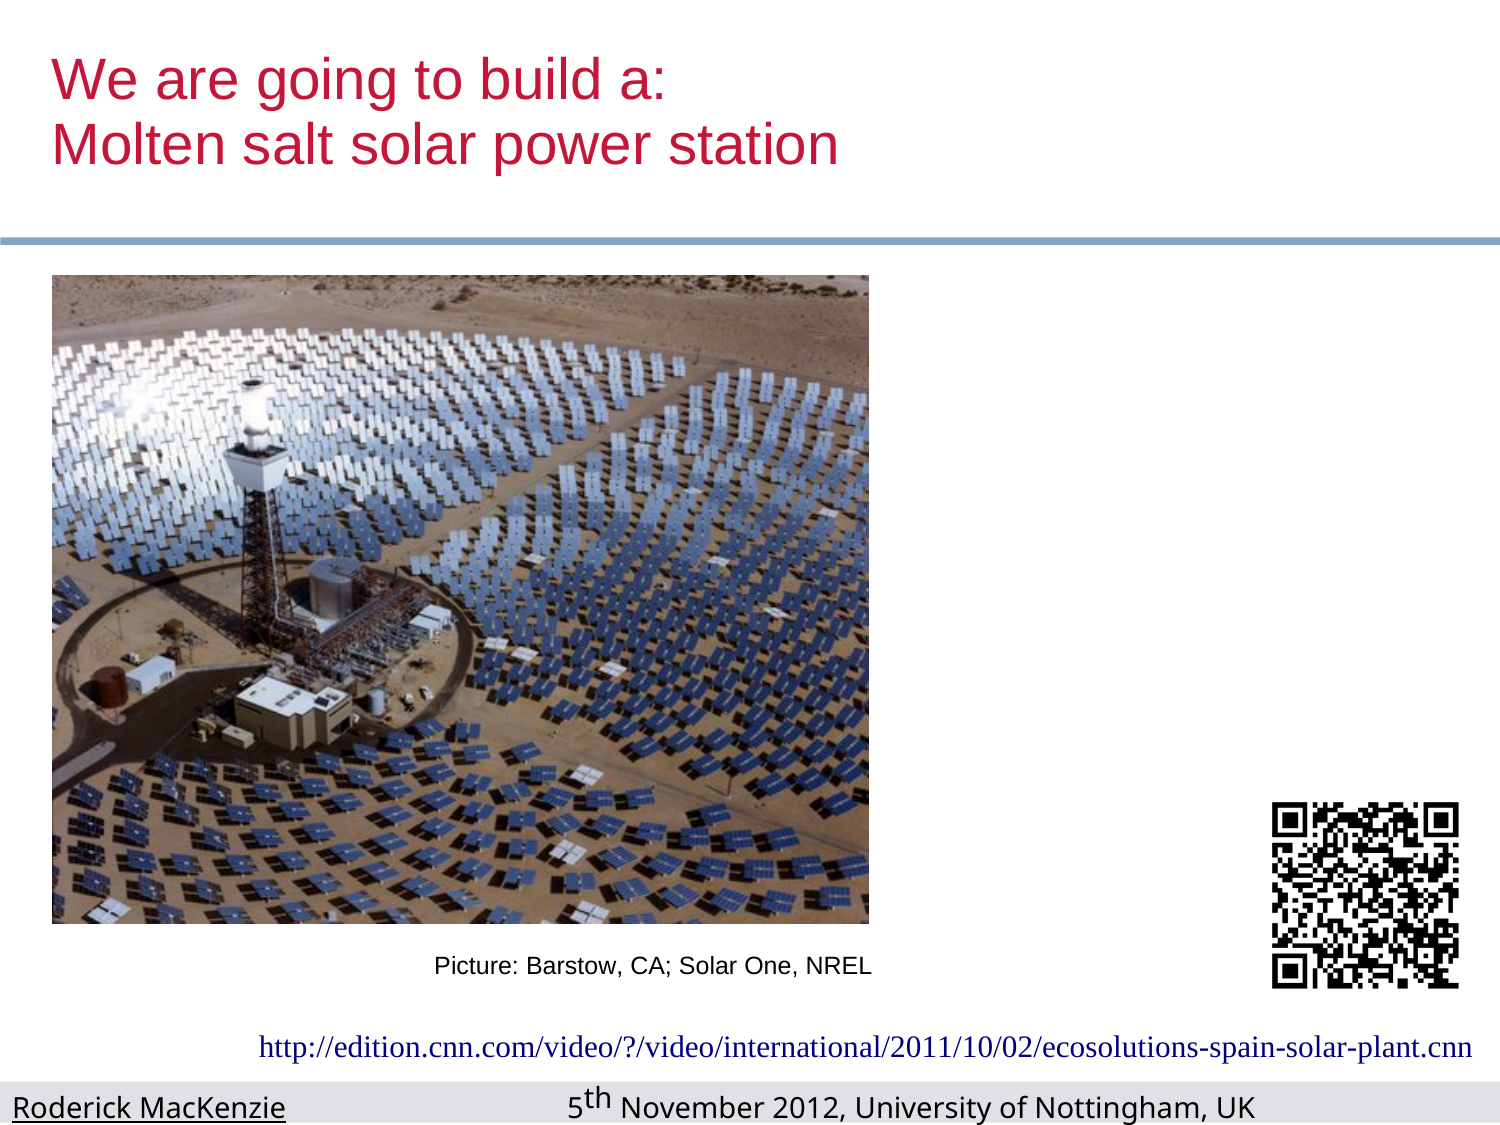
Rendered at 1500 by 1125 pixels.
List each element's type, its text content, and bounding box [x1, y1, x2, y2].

text_box http://edition.cnn.com/video/?/video/international/2011/10/02/ecosolutions-spain-solar-plant.cnn [244, 1018, 1500, 1125]
title We are going to build a: Molten salt solar power station [36, 36, 1275, 188]
picture [1253, 783, 1479, 1009]
picture [52, 275, 869, 924]
text_box Picture: Barstow, CA; Solar One, NREL [419, 942, 889, 987]
